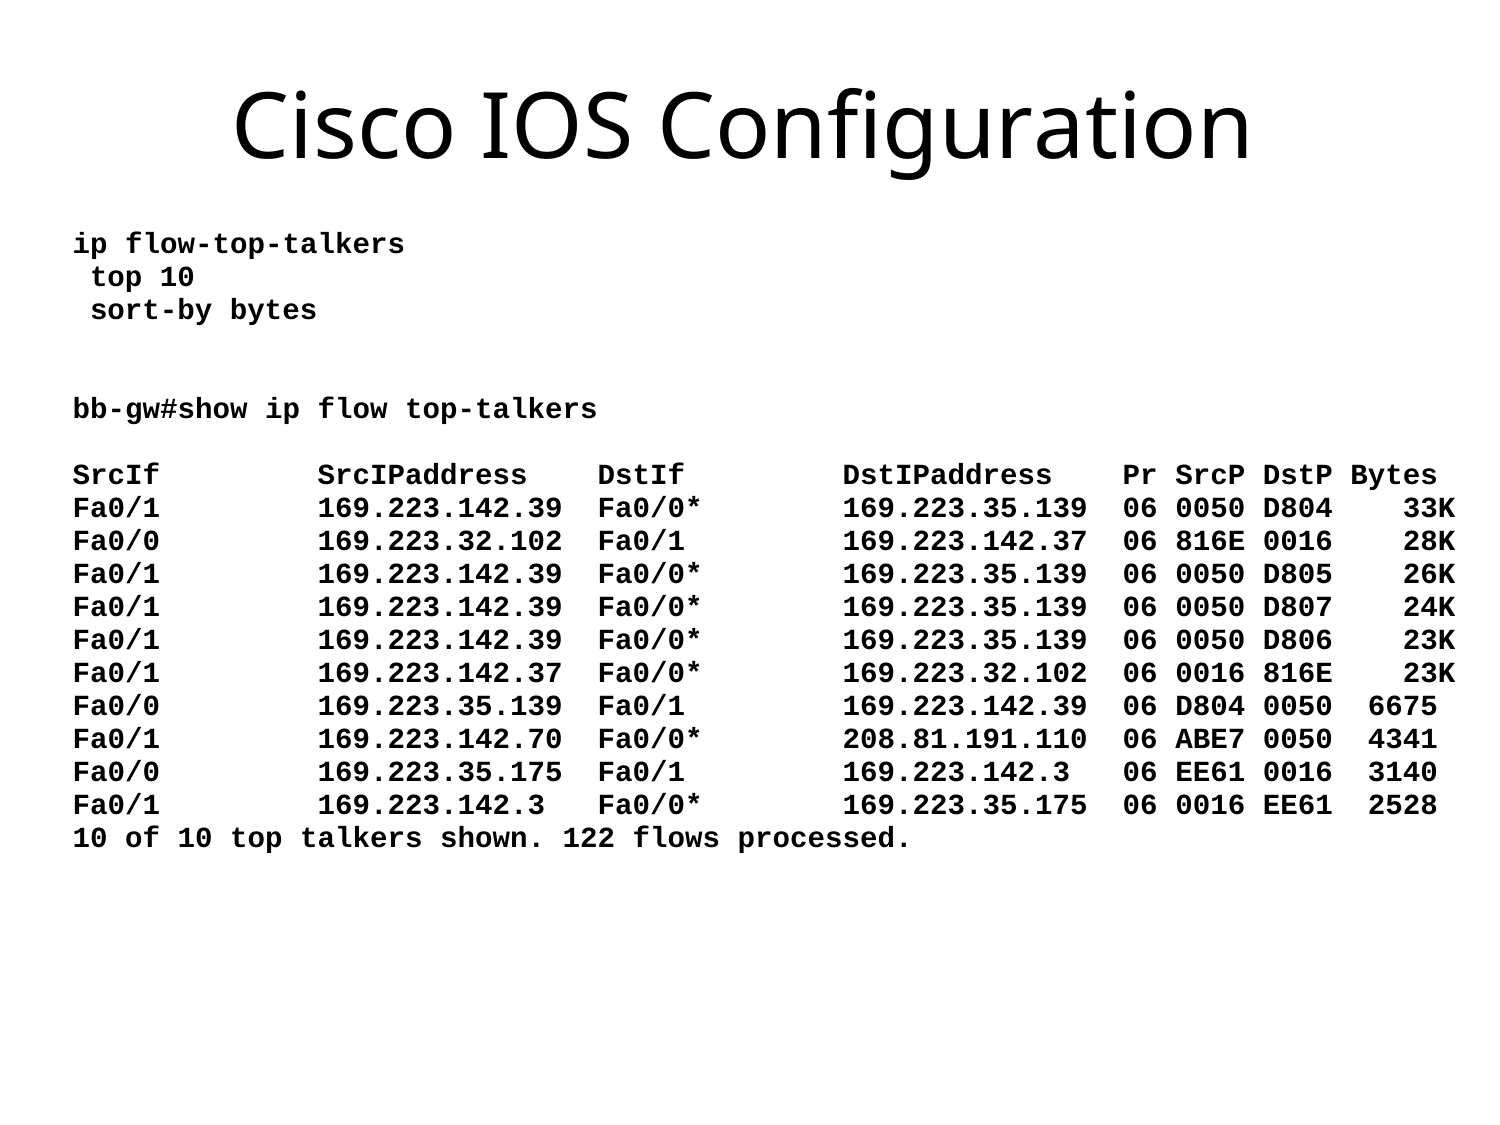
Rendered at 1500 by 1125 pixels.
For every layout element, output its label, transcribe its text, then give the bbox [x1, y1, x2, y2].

title Cisco IOS Configuration [112, 62, 1388, 184]
list ip flow-top-talkers top 10 sort-by bytes bb-gw#show ip flow top-talkers SrcIf SrcIPaddress DstIf DstIPaddress Pr SrcP DstP Bytes Fa0/1 169.223.142.39 Fa0/0* 169.223.35.139 06 0050 D804 33K Fa0/0 169.223.32.102 Fa0/1 169.223.142.37 06 816E 0016 28K Fa0/1 169.223.142.39 Fa0/0* 169.223.35.139 06 0050 D805 26K Fa0/1 169.223.142.39 Fa0/0* 169.223.35.139 06 0050 D807 24K Fa0/1 169.223.142.39 Fa0/0* 169.223.35.139 06 0050 D806 23K Fa0/1 169.223.142.37 Fa0/0* 169.223.32.102 06 0016 816E 23K Fa0/0 169.223.35.139 Fa0/1 169.223.142.39 06 D804 0050 6675 Fa0/1 169.223.142.70 Fa0/0* 208.81.191.110 06 ABE7 0050 4341 Fa0/0 169.223.35.175 Fa0/1 169.223.142.3 06 EE61 0016 3140 Fa0/1 169.223.142.3 Fa0/0* 169.223.35.175 06 0016 EE61 2528 10 of 10 top talkers shown. 122 flows processed. [59, 220, 1470, 1063]
